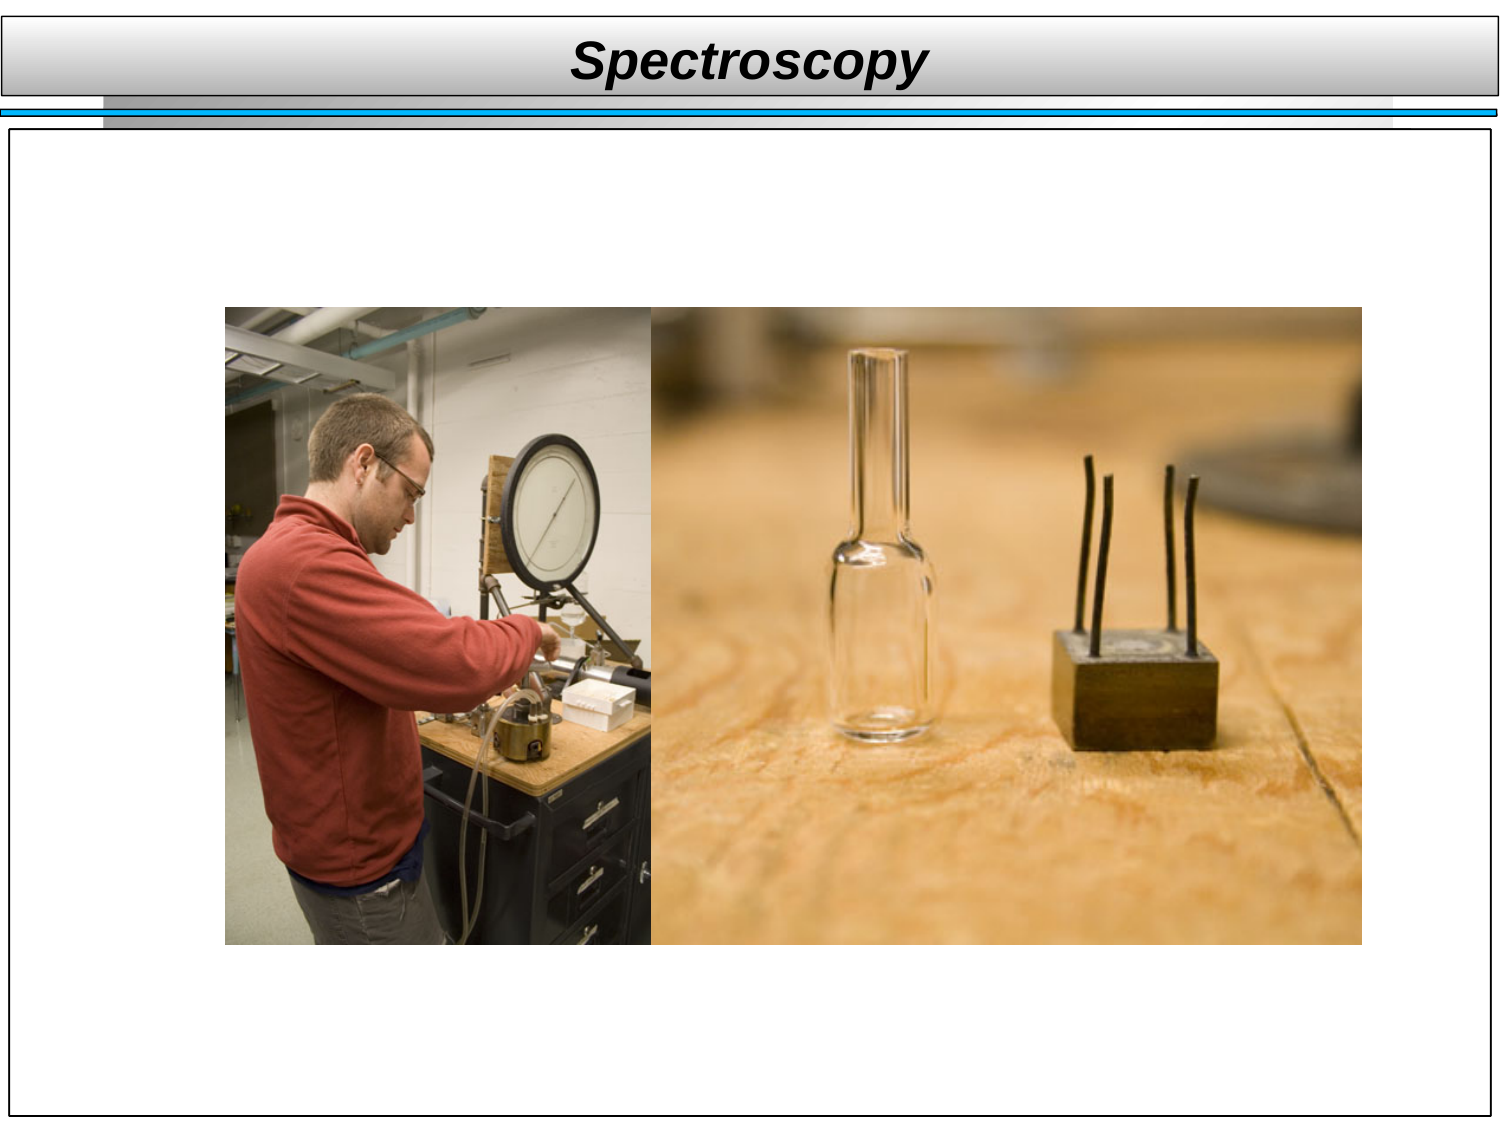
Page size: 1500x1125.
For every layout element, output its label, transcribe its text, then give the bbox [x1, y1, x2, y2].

text_box [9, 129, 1491, 1116]
text_box Spectroscopy [1, 16, 1499, 96]
text_box [0, 109, 1497, 117]
picture [225, 307, 1362, 946]
